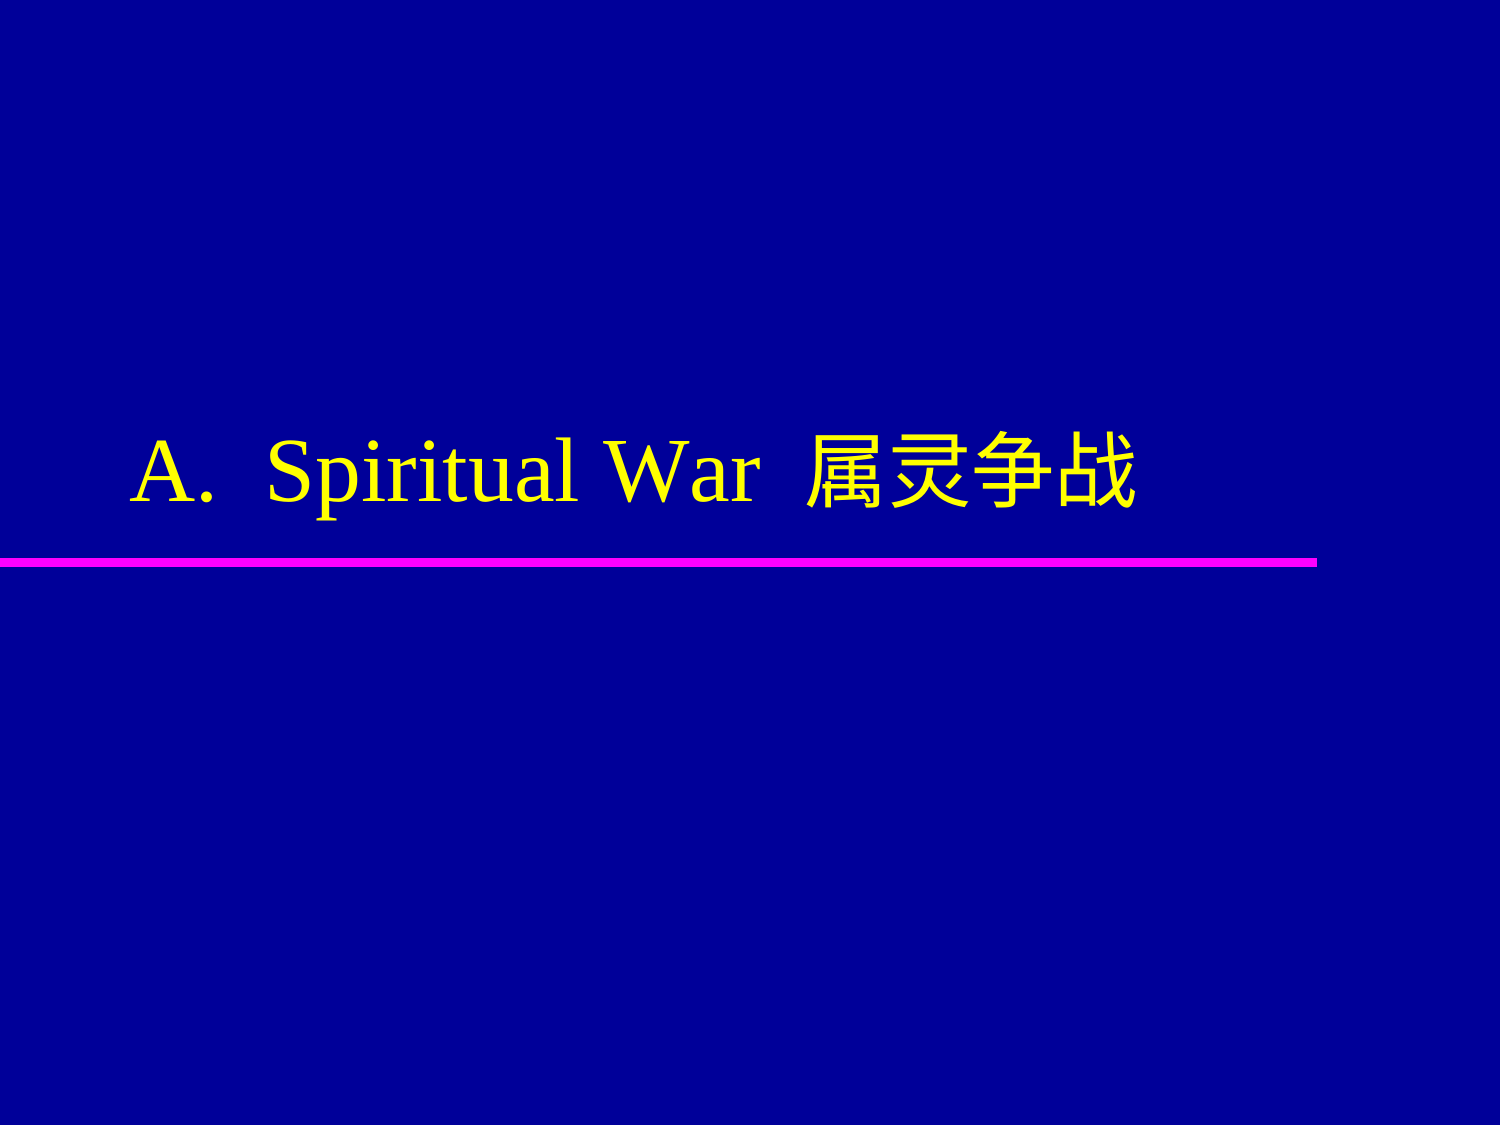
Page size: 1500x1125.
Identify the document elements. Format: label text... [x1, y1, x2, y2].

title A. Spiritual War 属灵争战 [114, 374, 1457, 563]
